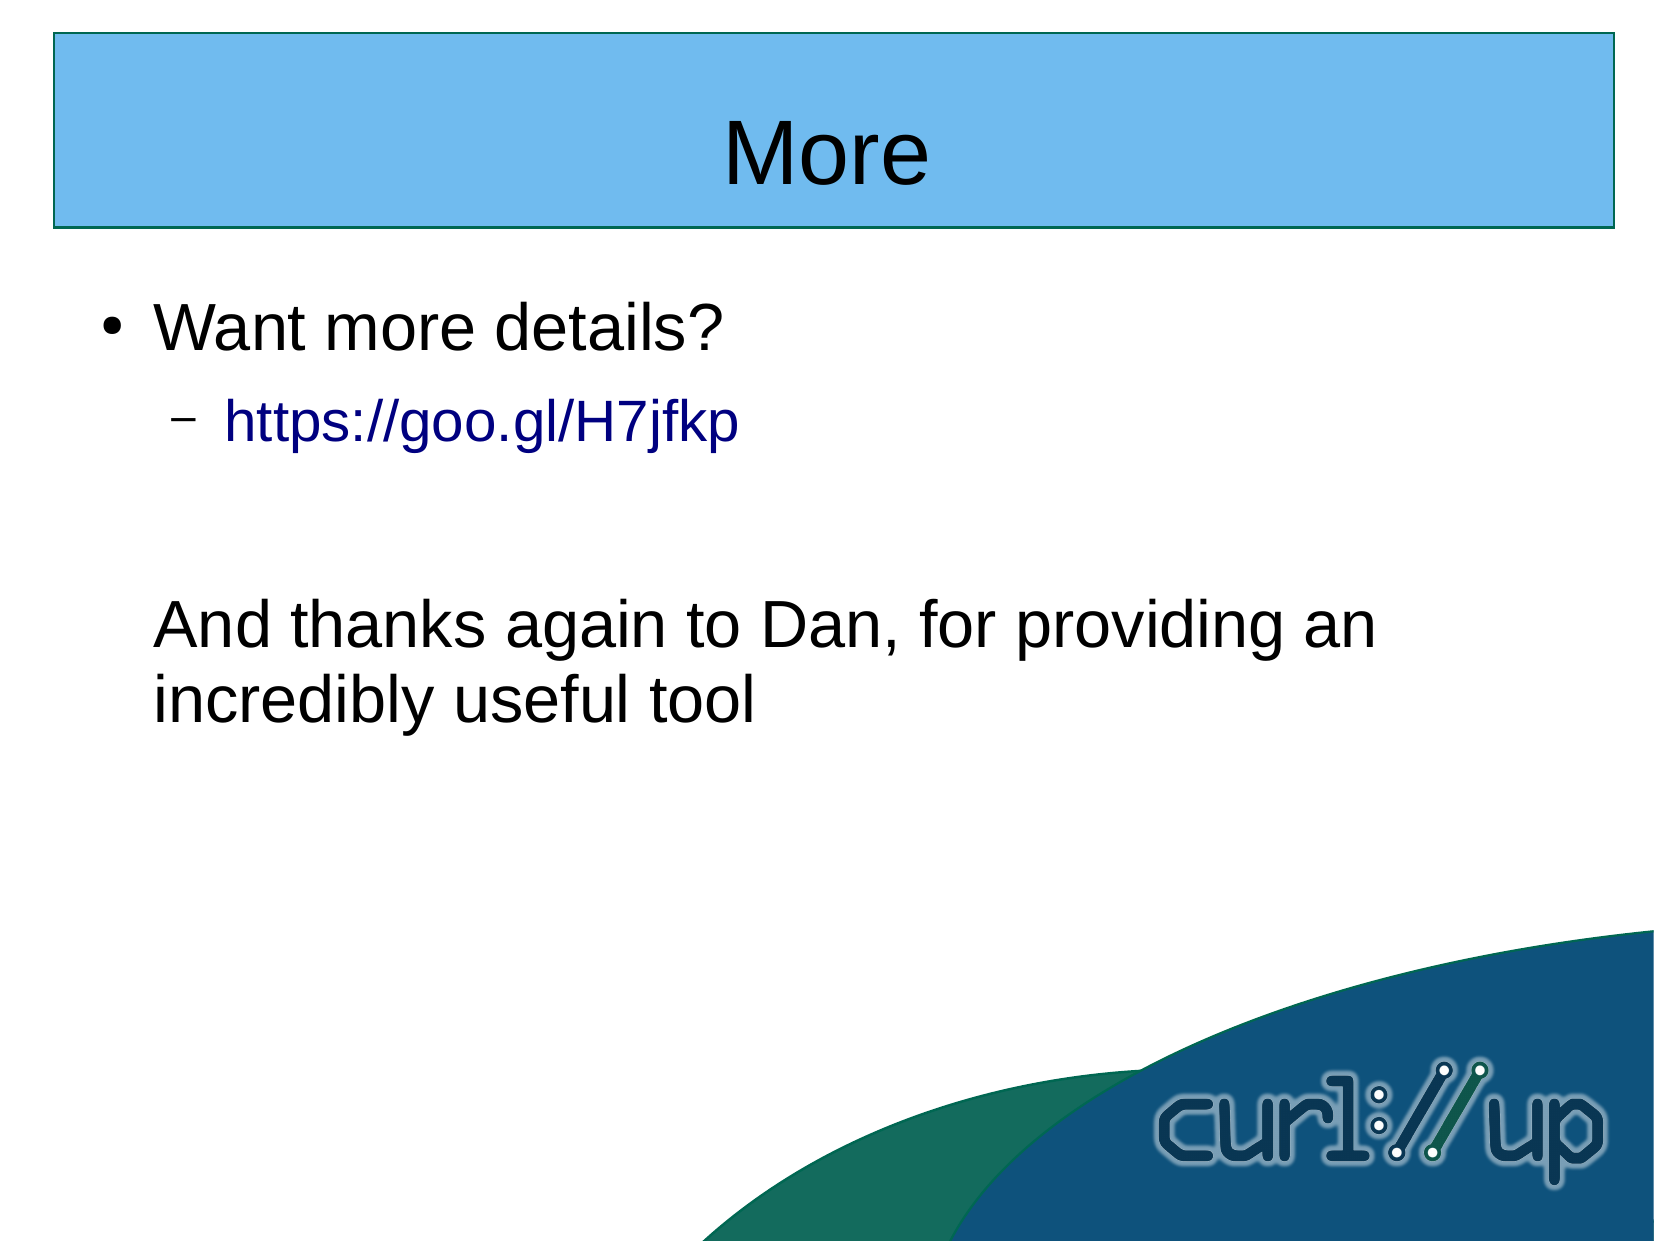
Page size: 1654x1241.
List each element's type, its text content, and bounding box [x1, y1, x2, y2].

title More [82, 49, 1571, 257]
list Want more details? https://goo.gl/H7jfkp And thanks again to Dan, for providing an incredibly useful tool [82, 290, 1571, 1010]
